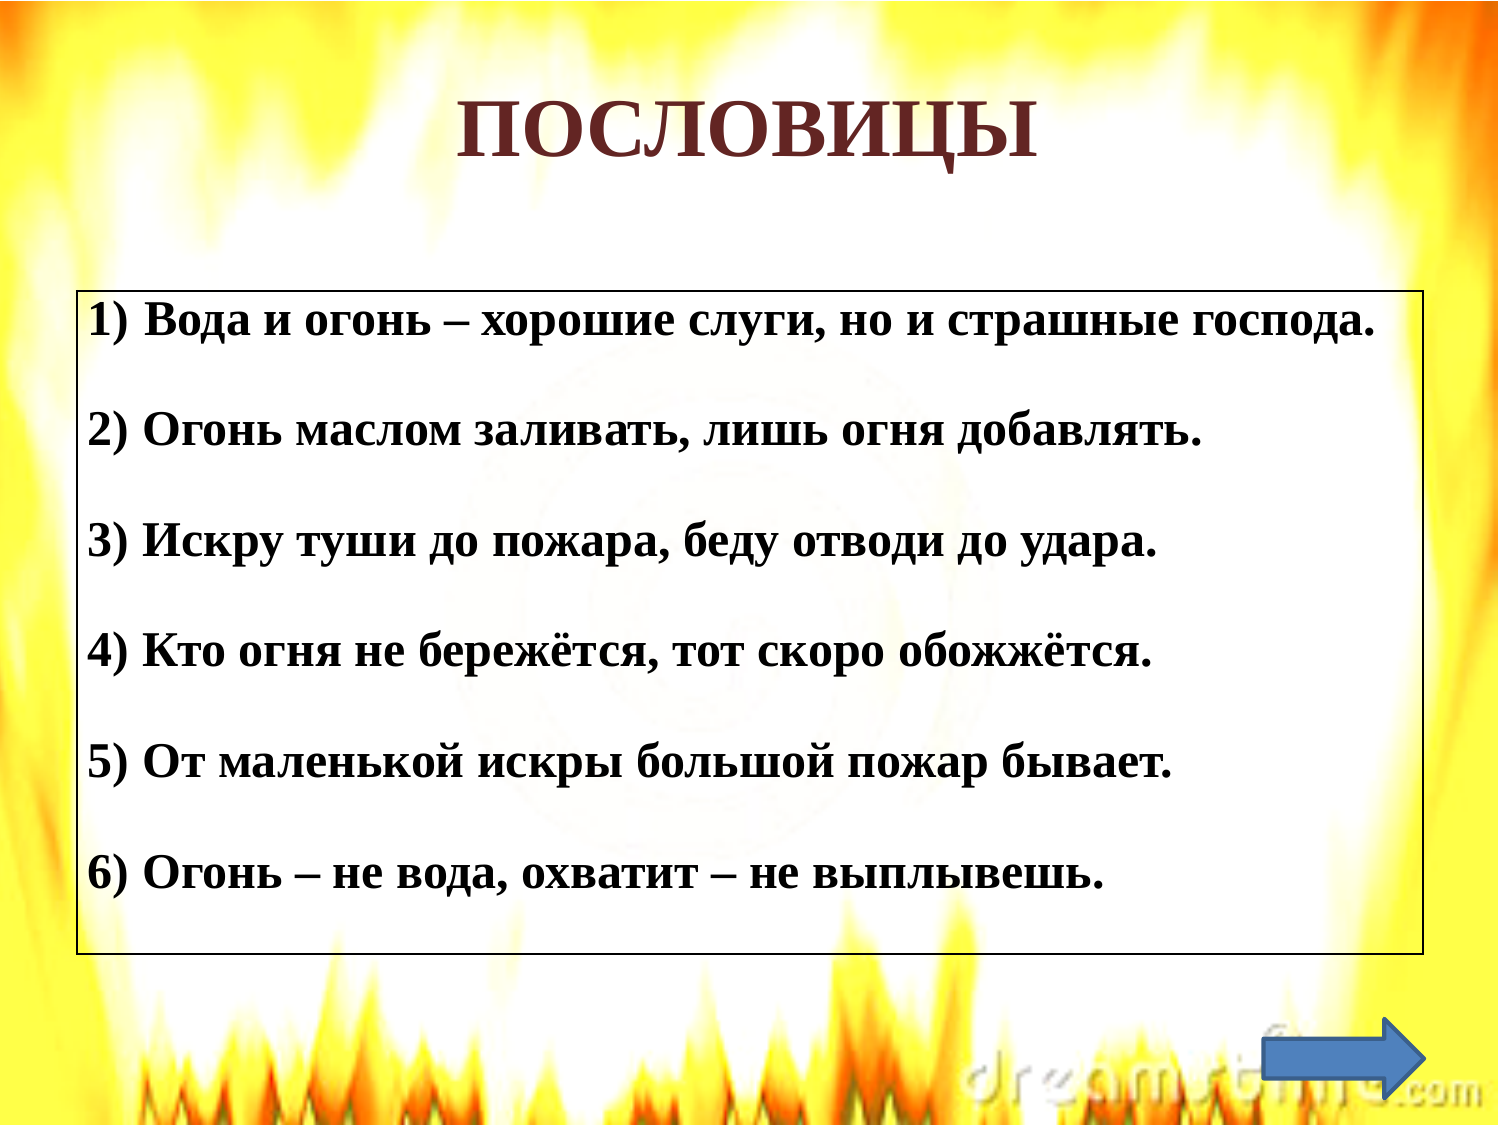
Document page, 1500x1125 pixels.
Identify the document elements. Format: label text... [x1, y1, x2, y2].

text_box ПОСЛОВИЦЫ [441, 65, 1054, 181]
picture [0, 1, 1498, 1125]
text_box [1263, 1018, 1425, 1099]
table_header Вода и огонь – хорошие слуги, но и страшные господа. 2) Огонь маслом заливать, лишь огня добавлять. 3) Искру туши до пожара, беду отводи до удара. 4) Кто огня не бережётся, тот скоро обожжётся. 5) От маленькой искры большой пожар бывает. 6) Огонь – не вода, охватит – не выплывешь. [78, 292, 1422, 953]
